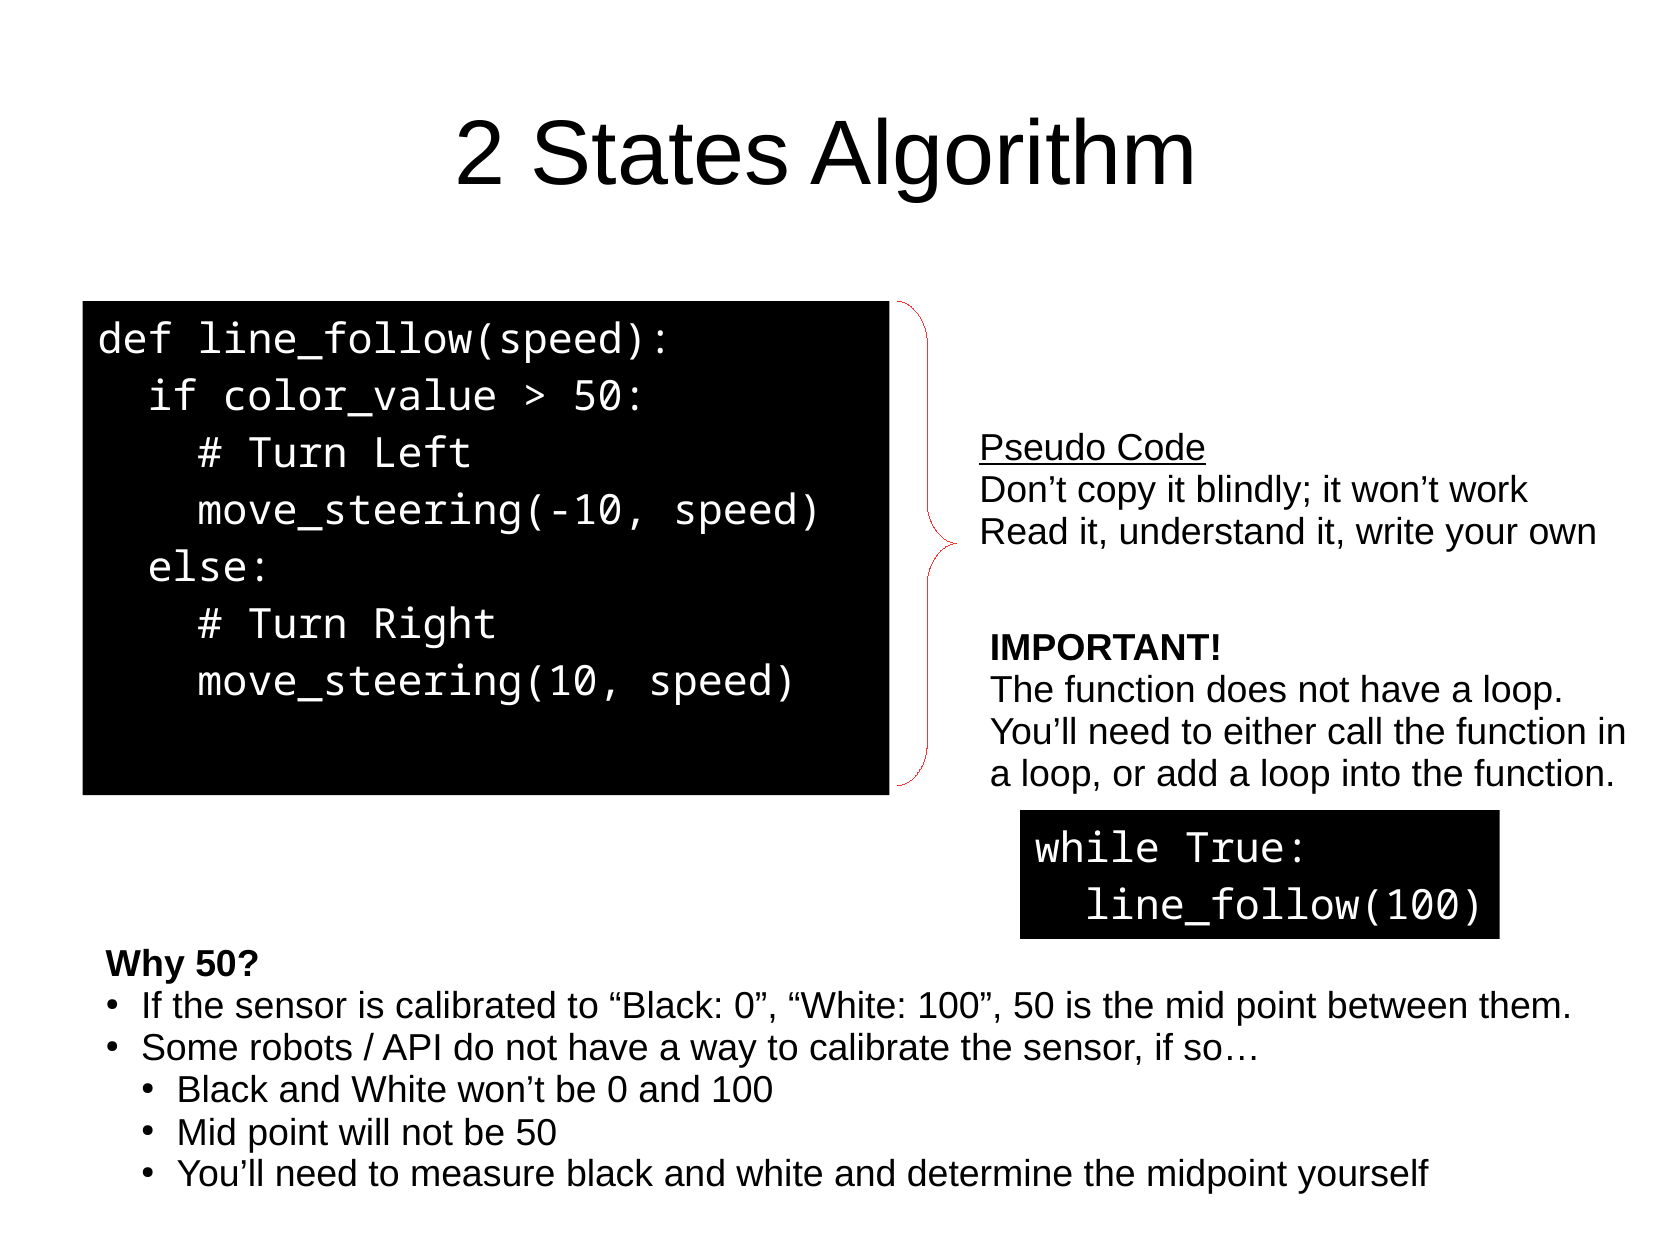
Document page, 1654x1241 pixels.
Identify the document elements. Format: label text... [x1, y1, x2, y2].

text_box while True: line_follow(100) [1020, 810, 1471, 931]
text_box Why 50? If the sensor is calibrated to “Black: 0”, “White: 100”, 50 is the mid point between them. Some robots / API do not have a way to calibrate the sensor, if so… Black and White won’t be 0 and 100 Mid point will not be 50 You’ll need to measure black and white and determine the midpoint yourself [90, 935, 1589, 1203]
text_box def line_follow(speed): if color_value > 50: # Turn Left move_steering(-10, speed) else: # Turn Right move_steering(10, speed) [82, 301, 890, 796]
title 2 States Algorithm [82, 49, 1571, 257]
text_box Pseudo Code Don’t copy it blindly; it won’t work Read it, understand it, write your own [964, 419, 1613, 561]
text_box IMPORTANT! The function does not have a loop. You’ll need to either call the function in a loop, or add a loop into the function. [975, 618, 1653, 886]
